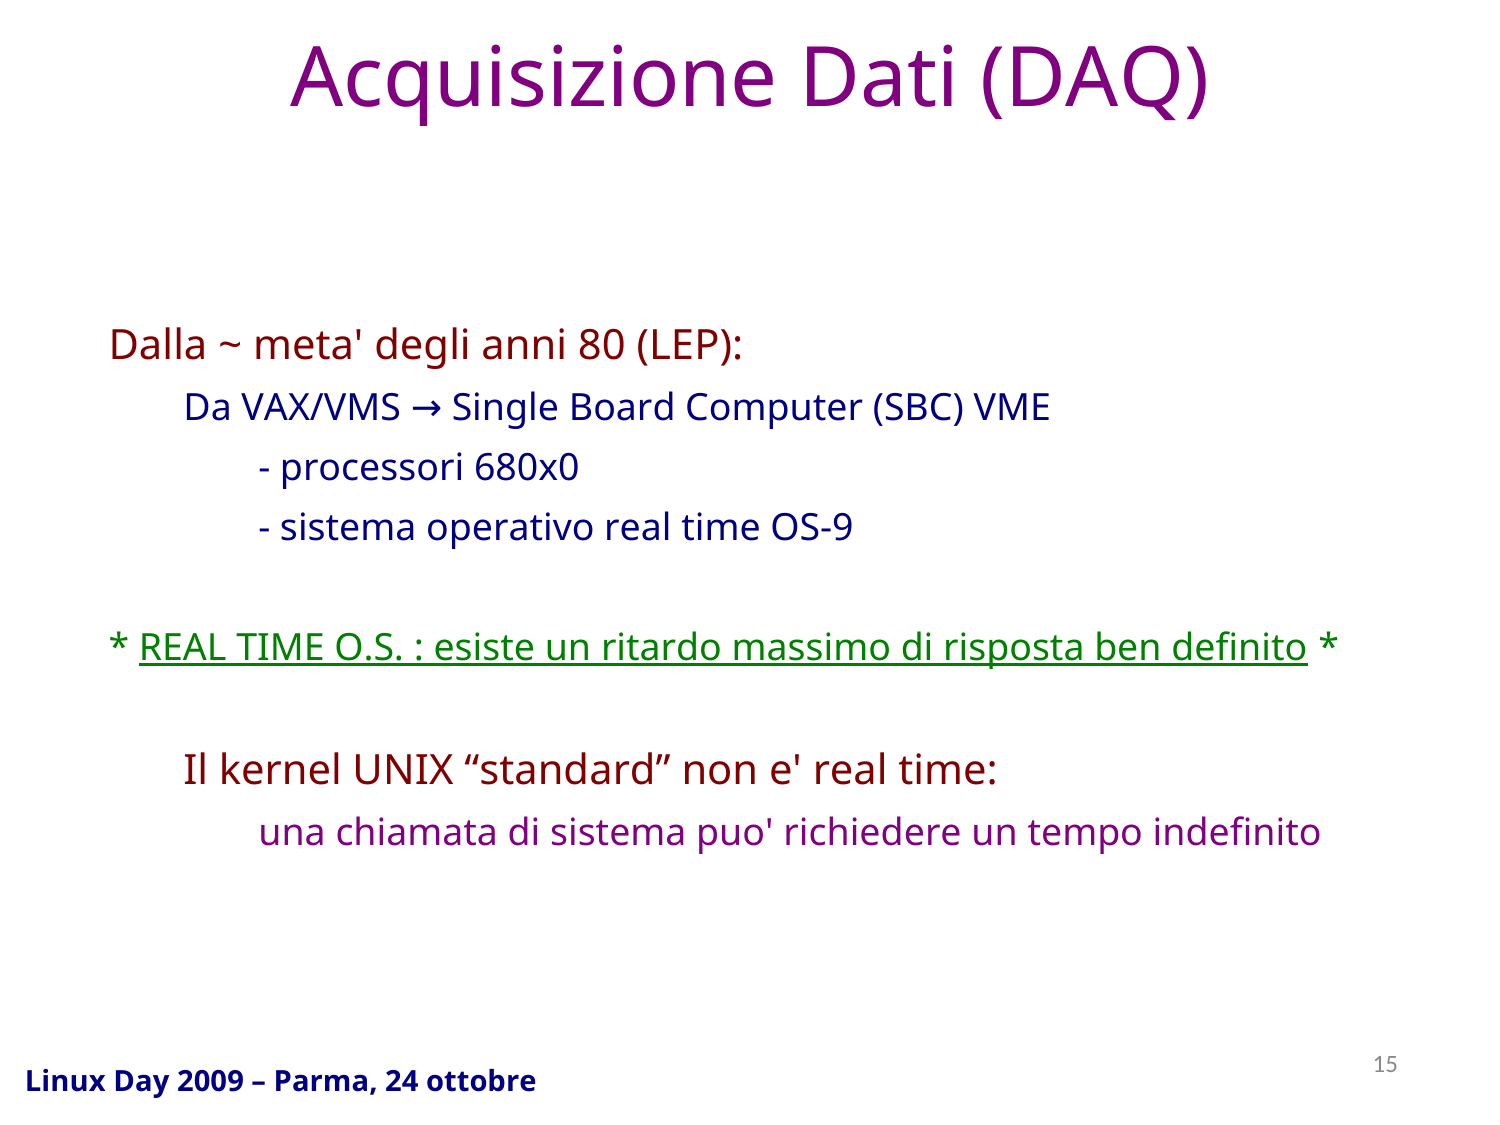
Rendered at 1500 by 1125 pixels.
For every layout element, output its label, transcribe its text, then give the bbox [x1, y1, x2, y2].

text_box Acquisizione Dati (DAQ)‏ [41, 0, 1459, 132]
subtitle Dalla ~ meta' degli anni 80 (LEP): Da VAX/VMS → Single Board Computer (SBC) VME - processori 680x0 - sistema operativo real time OS-9 * REAL TIME O.S. : esiste un ritardo massimo di risposta ben definito * Il kernel UNIX “standard” non e' real time: una chiamata di sistema puo' richiedere un tempo indefinito [108, 267, 1399, 905]
